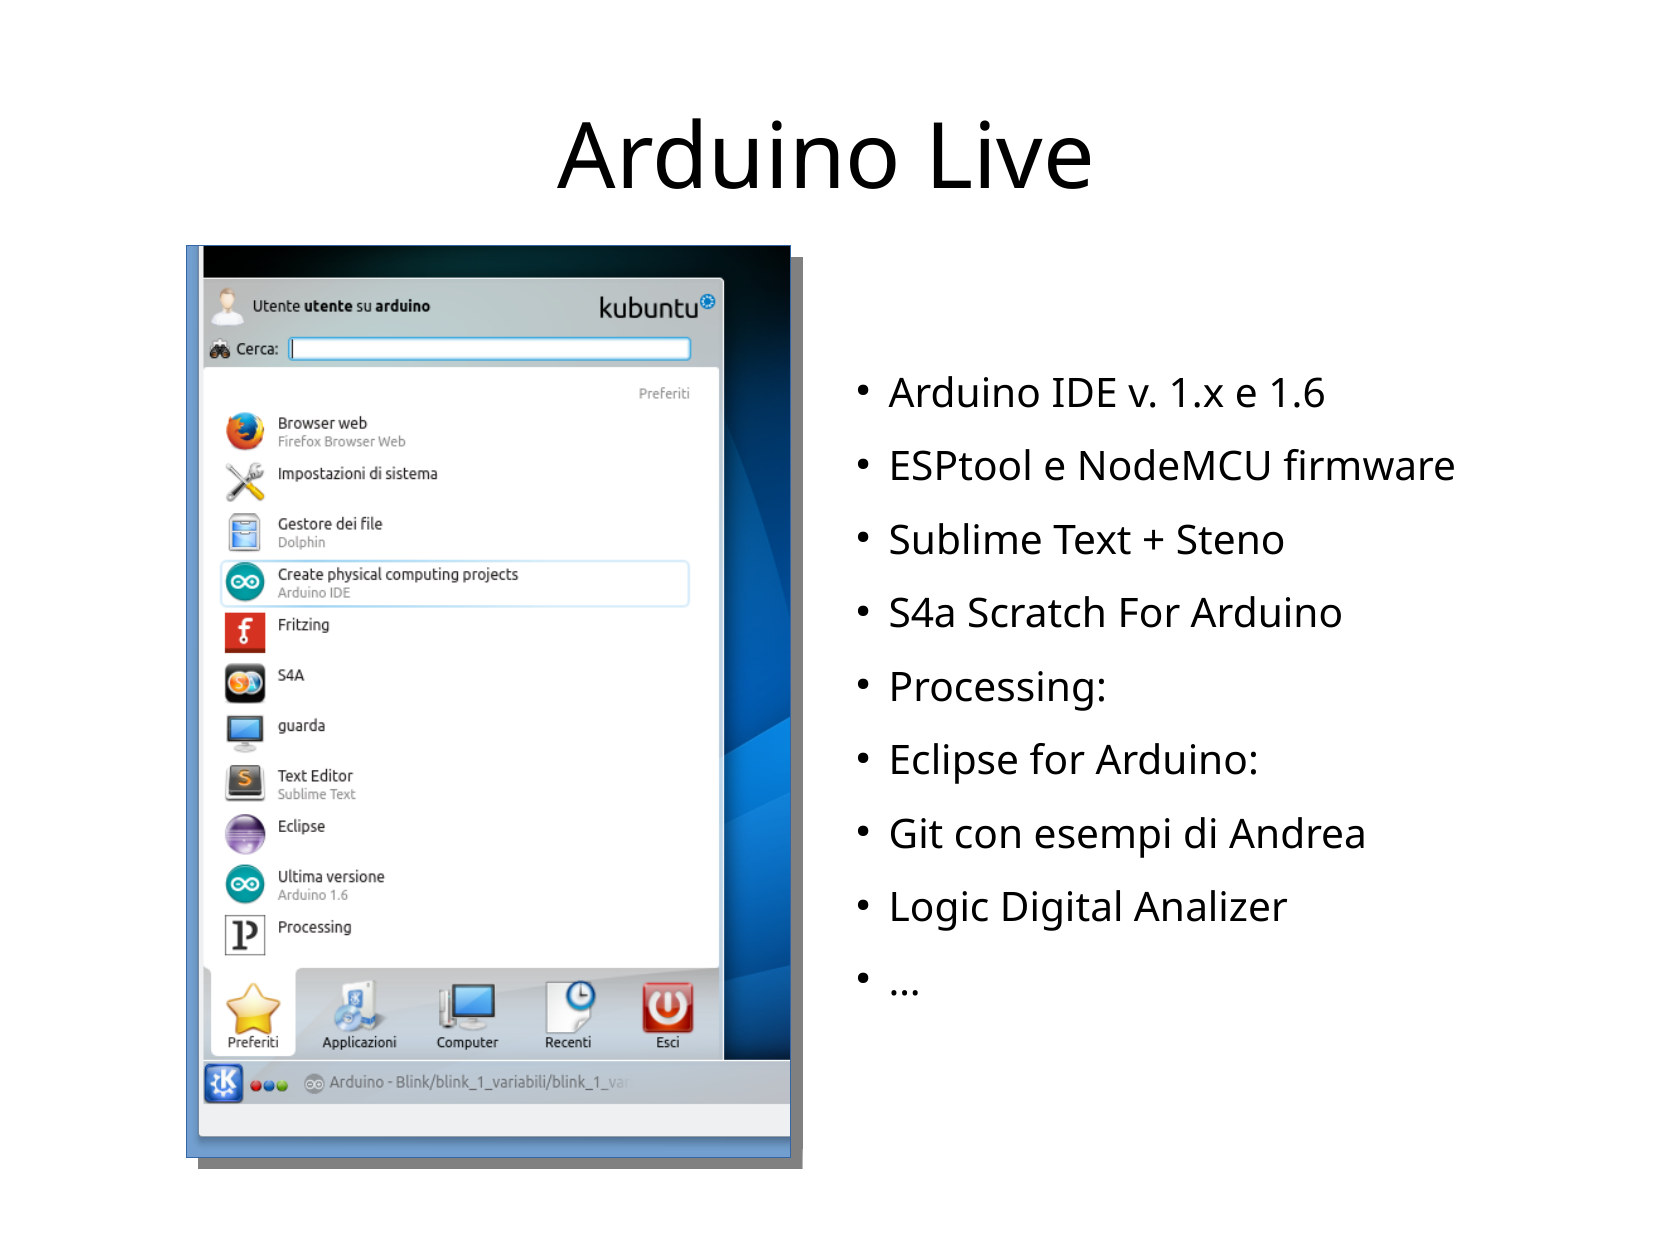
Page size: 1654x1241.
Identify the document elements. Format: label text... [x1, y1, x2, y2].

title Arduino Live [82, 49, 1571, 257]
picture [186, 245, 791, 1158]
text_box [845, 290, 1572, 1010]
